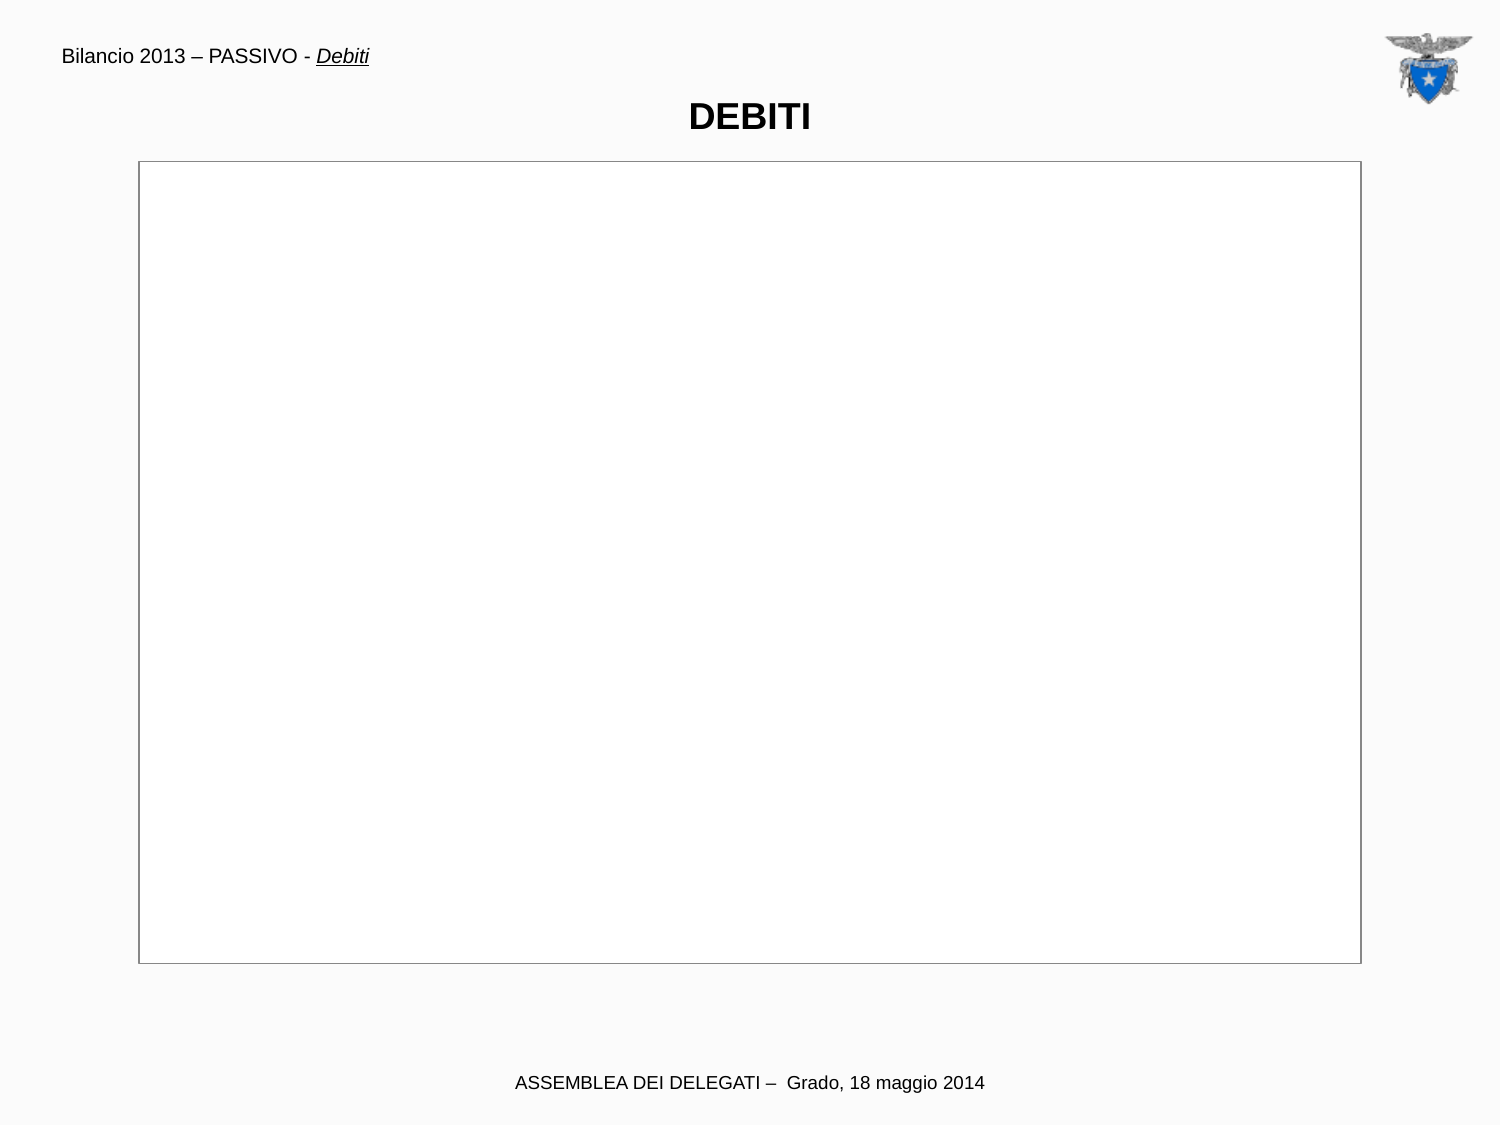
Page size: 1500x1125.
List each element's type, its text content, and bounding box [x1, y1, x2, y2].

text_box ASSEMBLEA DEI DELEGATI – Grado, 18 maggio 2014 [262, 1062, 1238, 1101]
text_box Bilancio 2013 – PASSIVO - Debiti [46, 35, 434, 76]
chart [138, 160, 1362, 965]
picture [1382, 29, 1477, 112]
text_box DEBITI [259, 93, 1241, 136]
